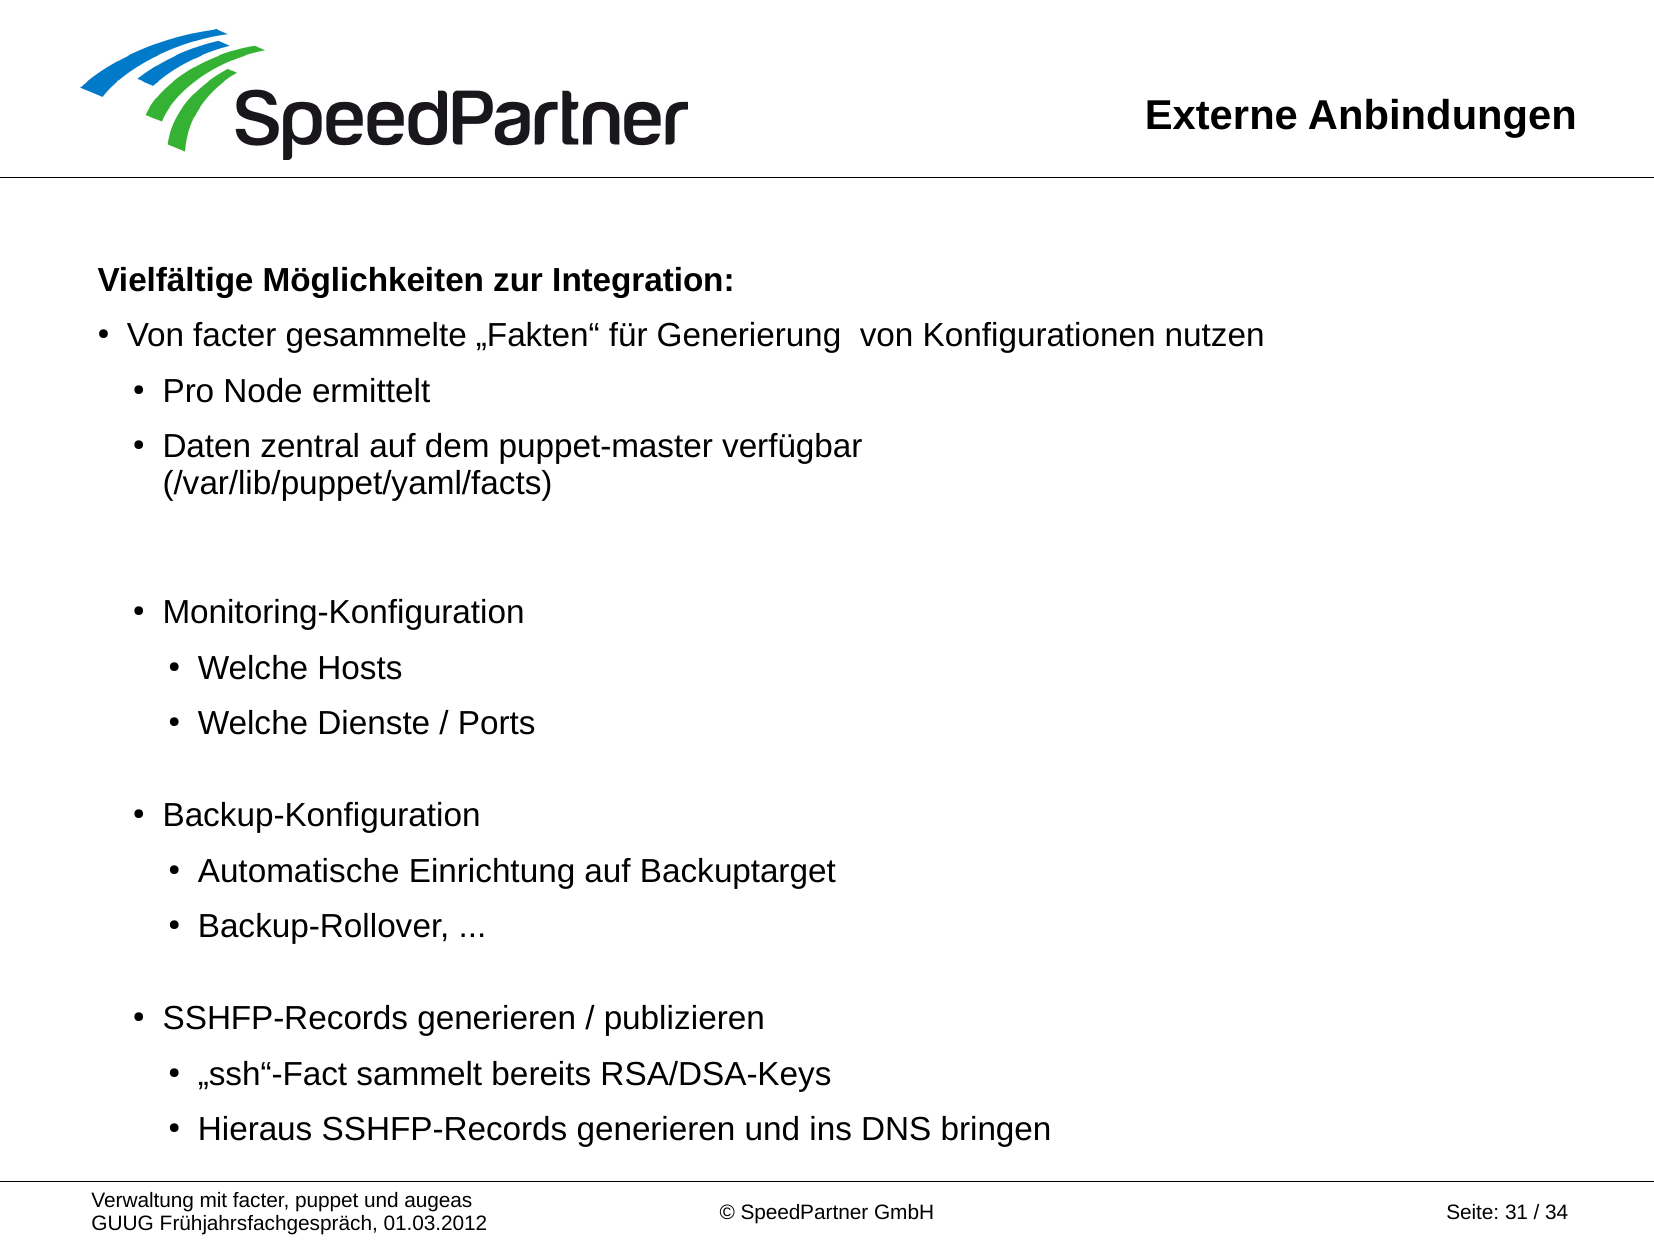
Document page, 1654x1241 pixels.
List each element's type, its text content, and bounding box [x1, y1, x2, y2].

text_box Vielfältige Möglichkeiten zur Integration: Von facter gesammelte „Fakten“ für Generierung von Konfigurationen nutzen Pro Node ermittelt Daten zentral auf dem puppet-master verfügbar (/var/lib/puppet/yaml/facts) Monitoring-Konfiguration Welche Hosts Welche Dienste / Ports Backup-Konfiguration Automatische Einrichtung auf Backuptarget Backup-Rollover, ... SSHFP-Records generieren / publizieren „ssh“-Fact sammelt bereits RSA/DSA-Keys Hieraus SSHFP-Records generieren und ins DNS bringen [82, 253, 1565, 1177]
picture [80, 29, 688, 160]
title Externe Anbindungen [590, 70, 1577, 160]
